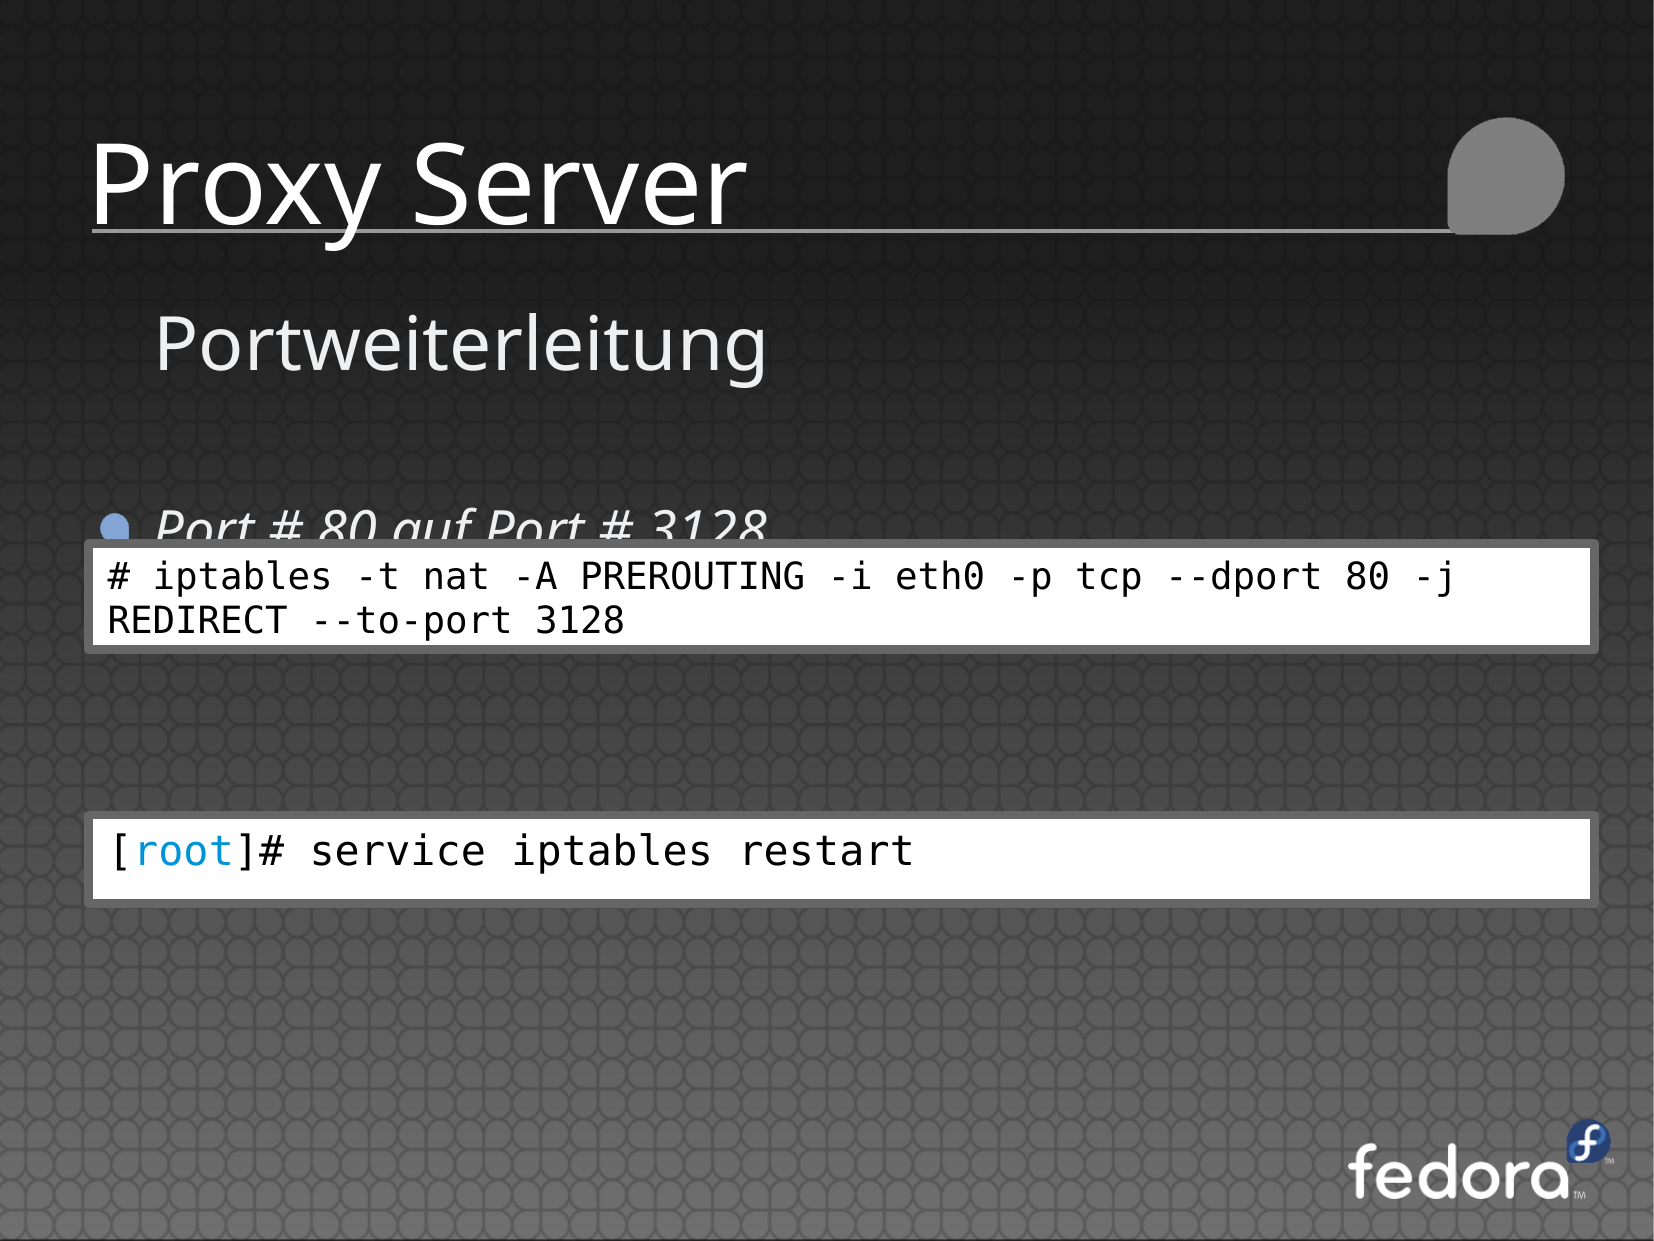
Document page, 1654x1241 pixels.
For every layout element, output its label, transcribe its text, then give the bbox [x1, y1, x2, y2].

title Proxy Server [86, 112, 1576, 249]
picture [0, 0, 1654, 1241]
list Portweiterleitung Port # 80 auf Port # 3128 Firewall neustarten: [82, 290, 1571, 1109]
text_box [root]# service iptables restart [88, 814, 1595, 904]
text_box # iptables -t nat -A PREROUTING -i eth0 -p tcp --dport 80 -j REDIRECT --to-port 3128 [88, 543, 1595, 650]
